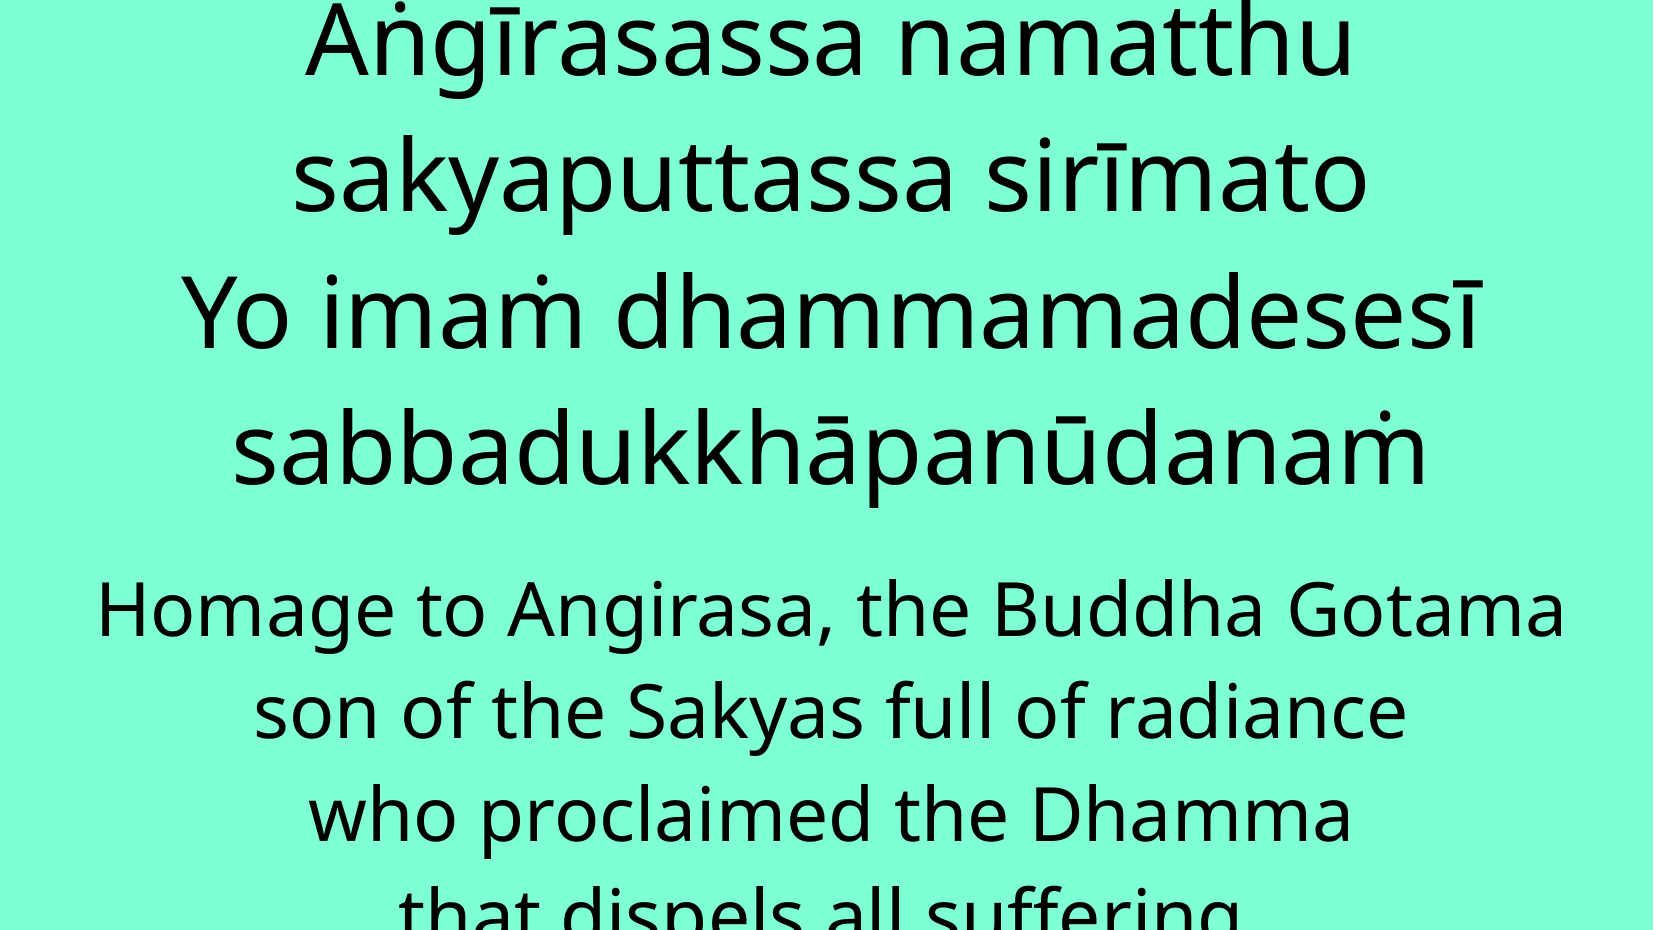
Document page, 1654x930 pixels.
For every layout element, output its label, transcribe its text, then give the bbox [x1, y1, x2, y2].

subtitle Aṅgīrasassa namatthu sakyaputtassa sirīmato Yo imaṁ dhammamadesesī sabbadukkhāpanūdanaṁ Homage to Angirasa, the Buddha Gotama son of the Sakyas full of radiance who proclaimed the Dhamma that dispels all suffering. [45, 0, 1618, 930]
